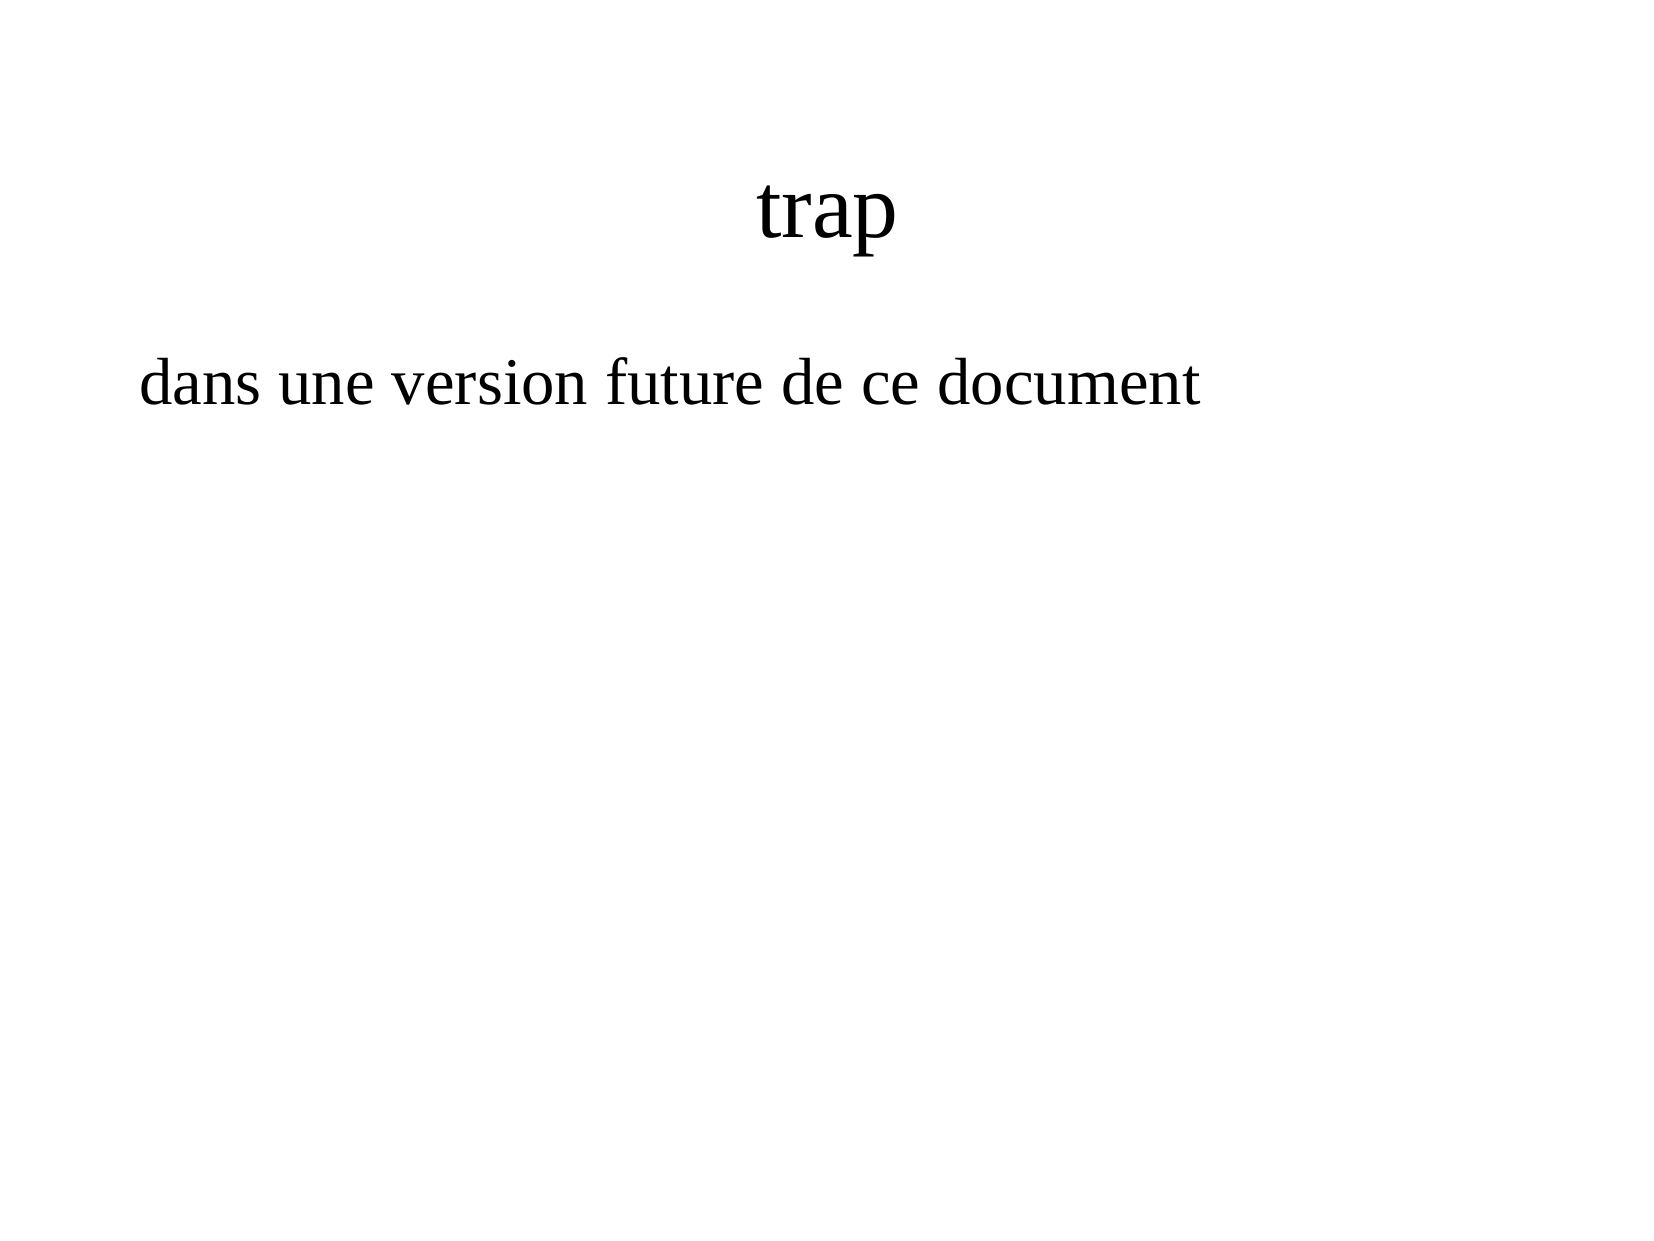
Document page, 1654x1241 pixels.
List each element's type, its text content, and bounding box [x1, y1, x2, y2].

list dans une version future de ce document [121, 344, 1534, 1127]
title trap [121, 102, 1534, 311]
